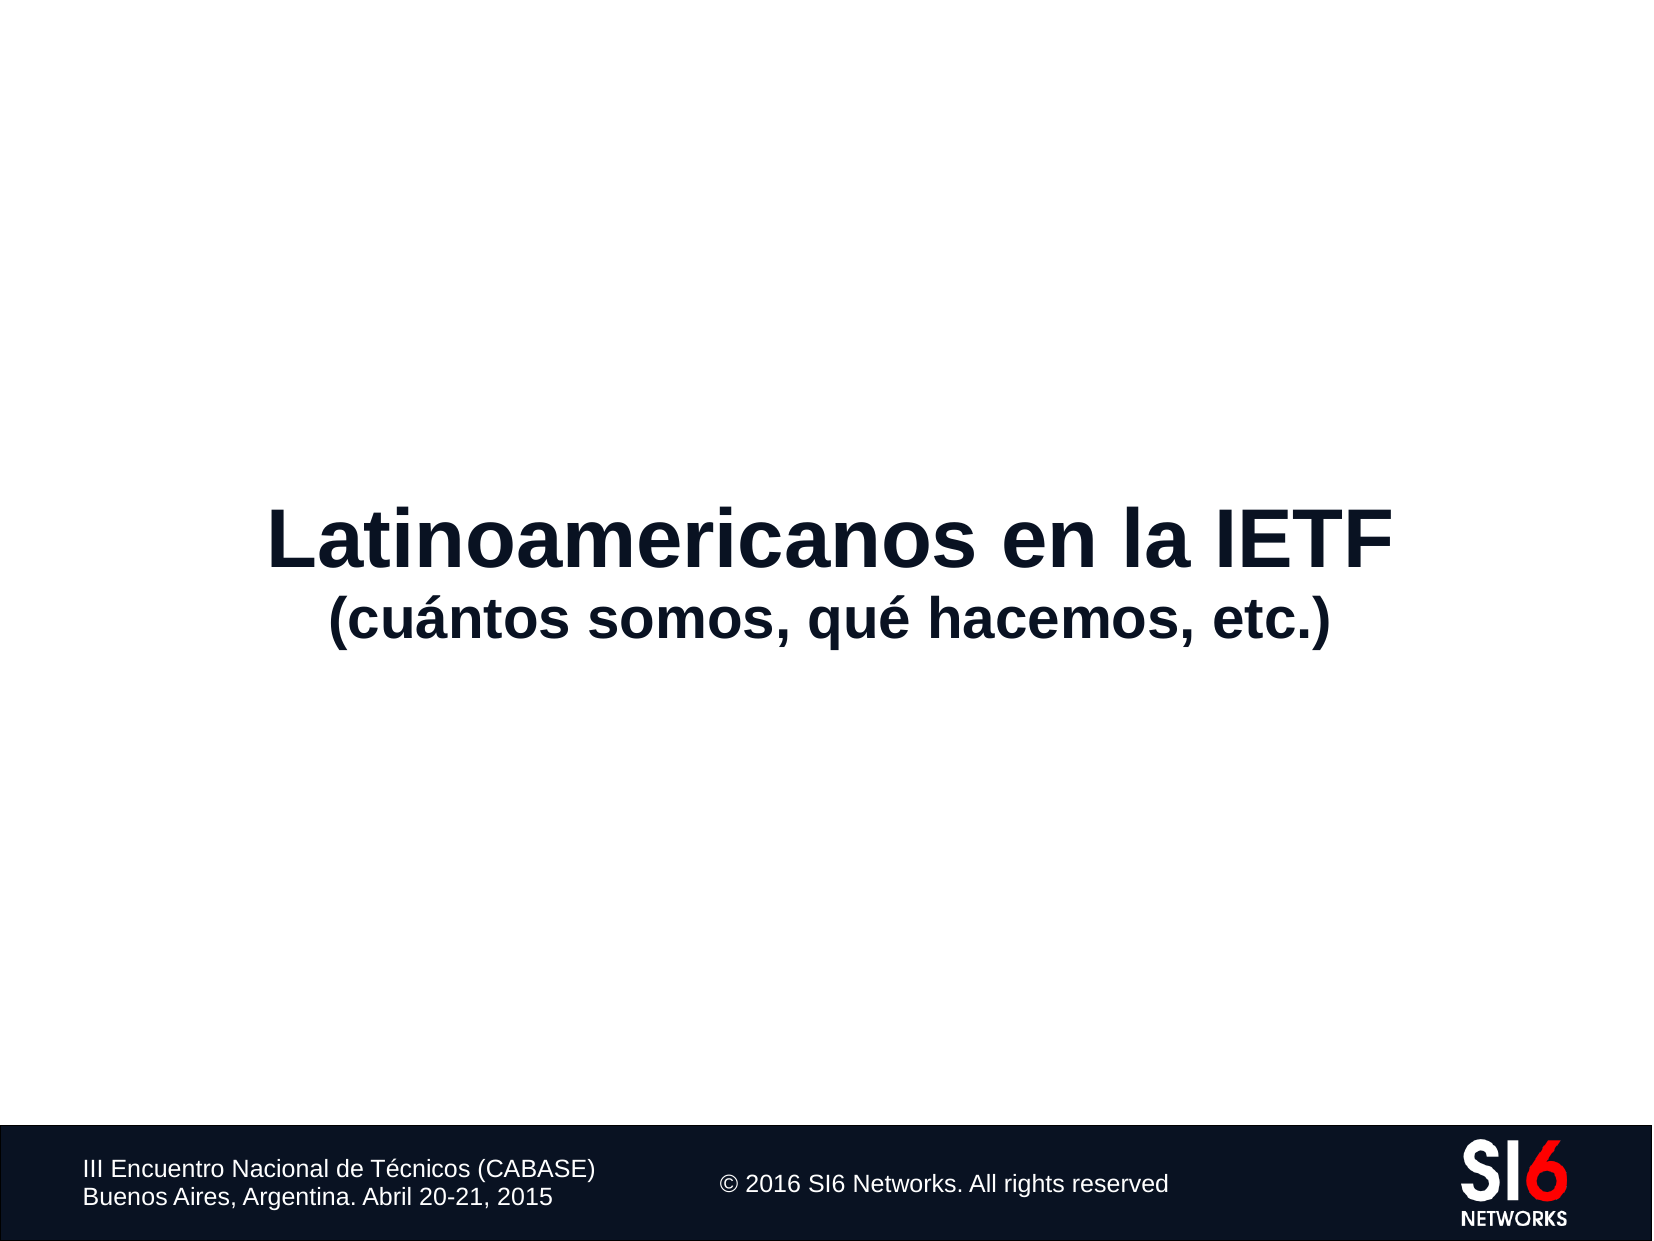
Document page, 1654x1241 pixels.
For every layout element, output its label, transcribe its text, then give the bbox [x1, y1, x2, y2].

title Latinoamericanos en la IETF (cuántos somos, qué hacemos, etc.) [86, 467, 1576, 676]
picture [1461, 1139, 1567, 1226]
